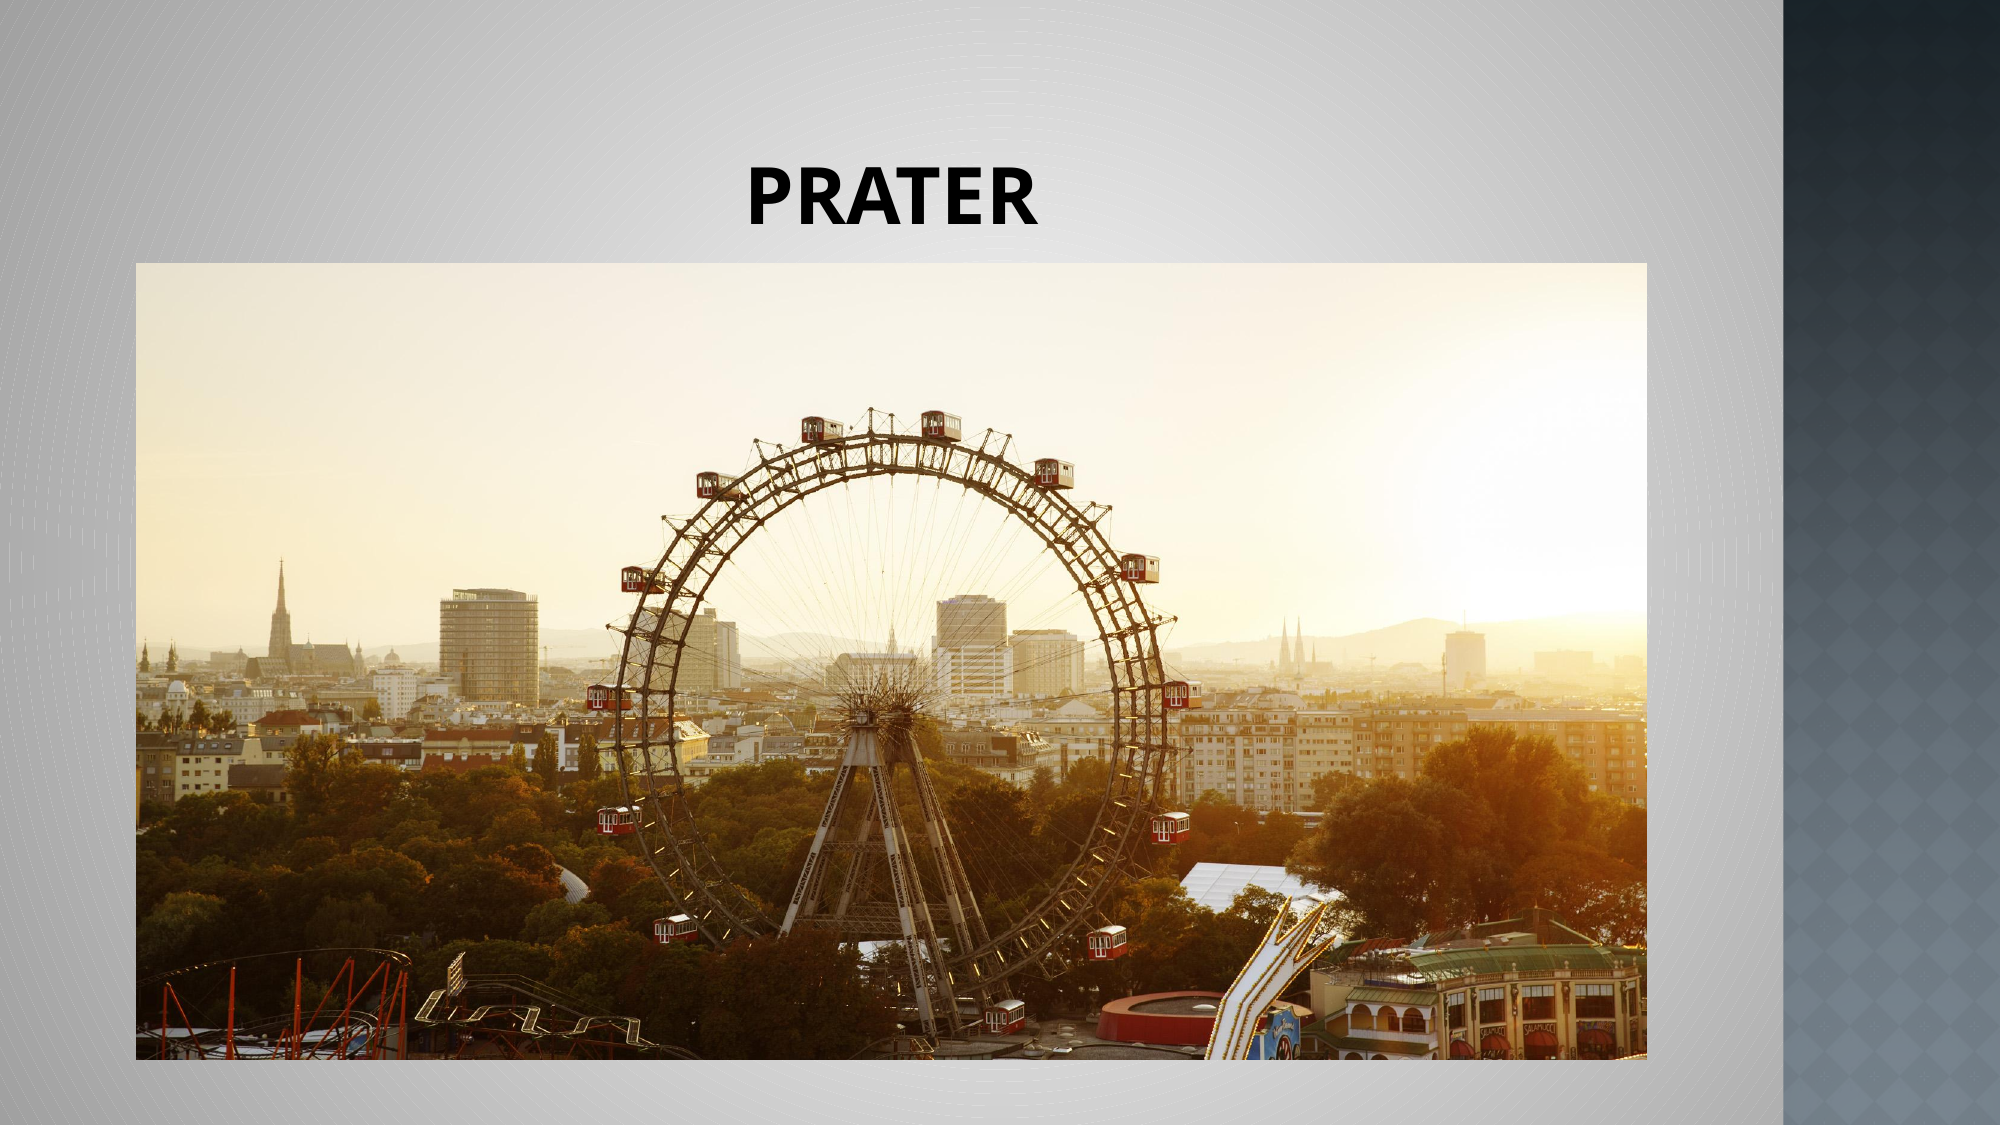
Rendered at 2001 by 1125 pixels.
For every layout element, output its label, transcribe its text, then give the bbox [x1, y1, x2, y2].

picture [136, 264, 1647, 1060]
title Prater [99, 52, 1684, 240]
